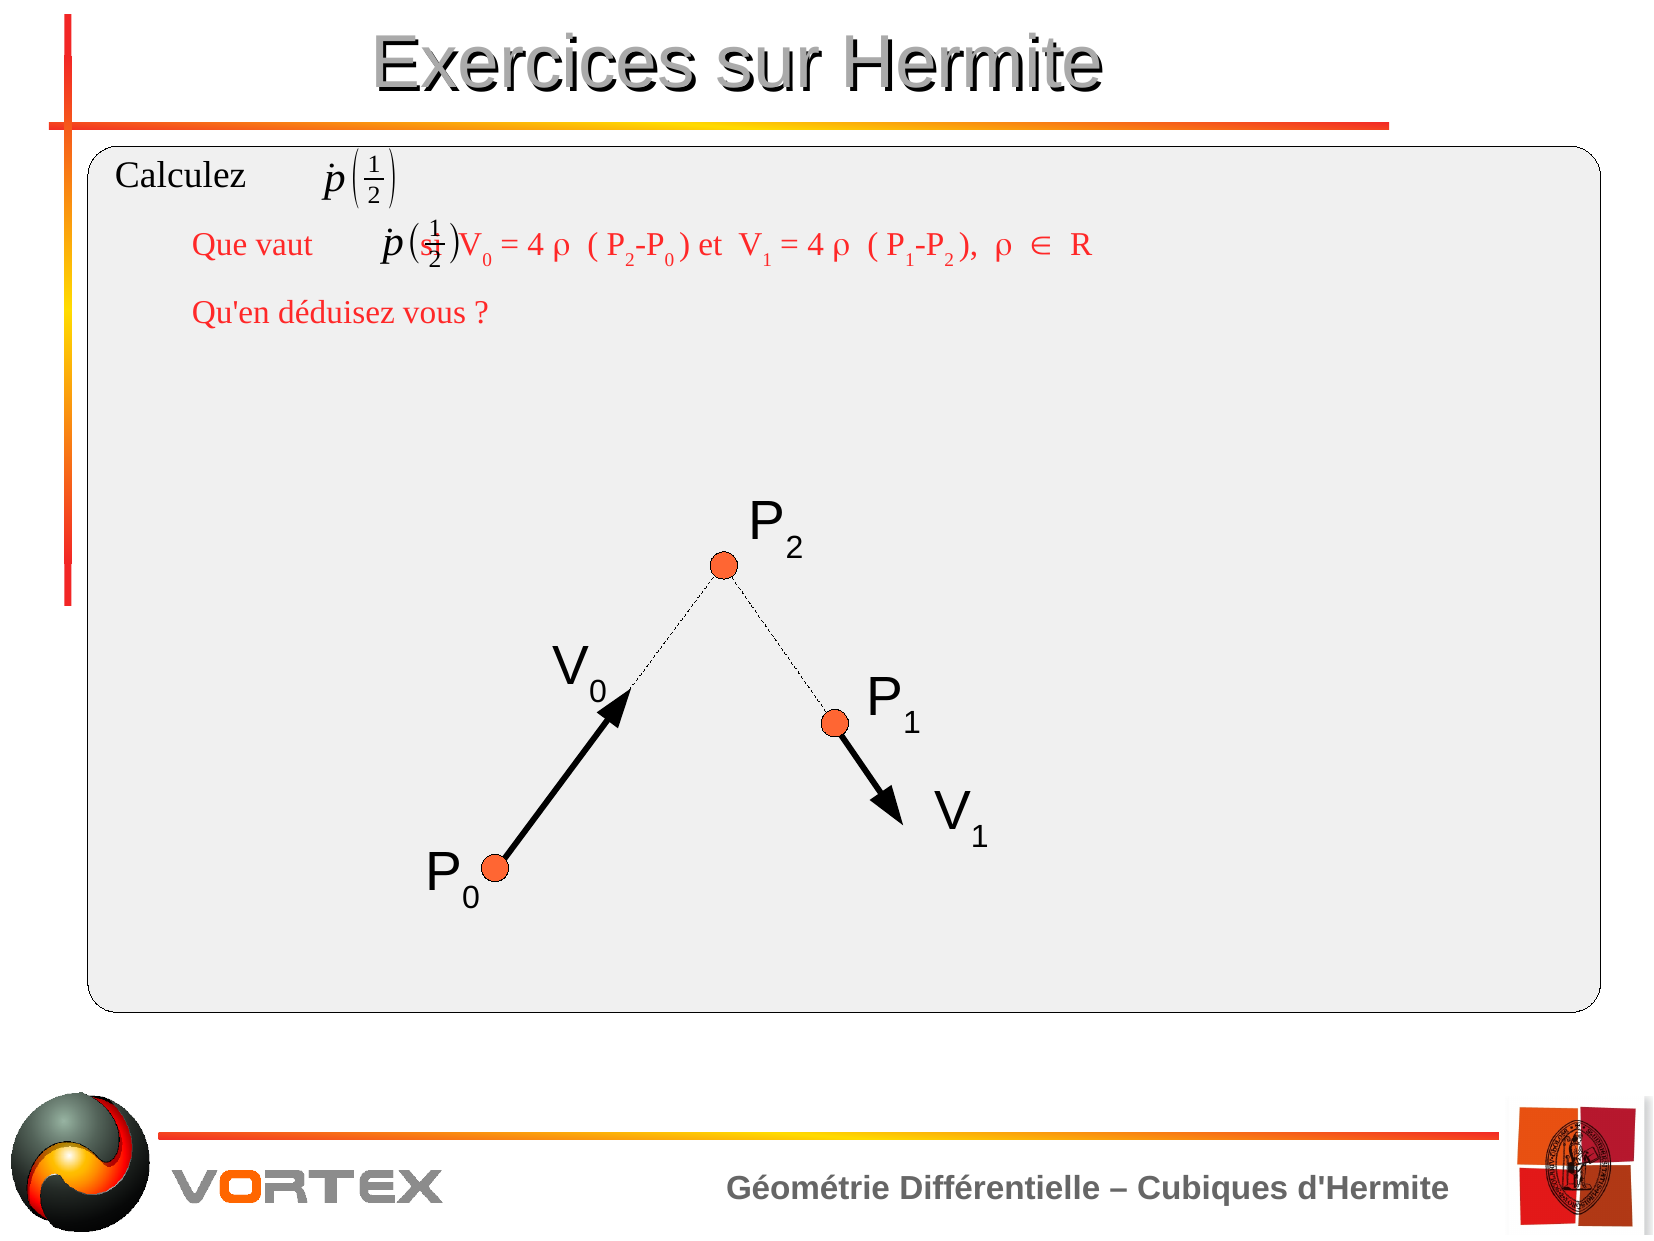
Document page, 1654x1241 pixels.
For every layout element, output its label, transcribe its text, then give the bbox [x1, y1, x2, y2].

picture [1505, 1096, 1653, 1235]
text_box P2 [734, 482, 860, 574]
text_box V1 [919, 772, 1045, 864]
text_box V0 [537, 627, 664, 719]
text_box [710, 551, 735, 580]
chart [368, 213, 469, 273]
list Calculez Que vaut si V0 = 4  ( P2-P0 ) et V1 = 4  ( P1-P2 ),   R Qu'en déduisez vous ? [97, 154, 1586, 973]
text_box [821, 709, 849, 737]
chart [309, 146, 405, 212]
title Exercices sur Hermite [82, 4, 1392, 120]
text_box [87, 146, 1601, 1013]
picture [11, 1092, 443, 1232]
text_box P0 [410, 833, 537, 925]
text_box P1 [851, 657, 978, 749]
